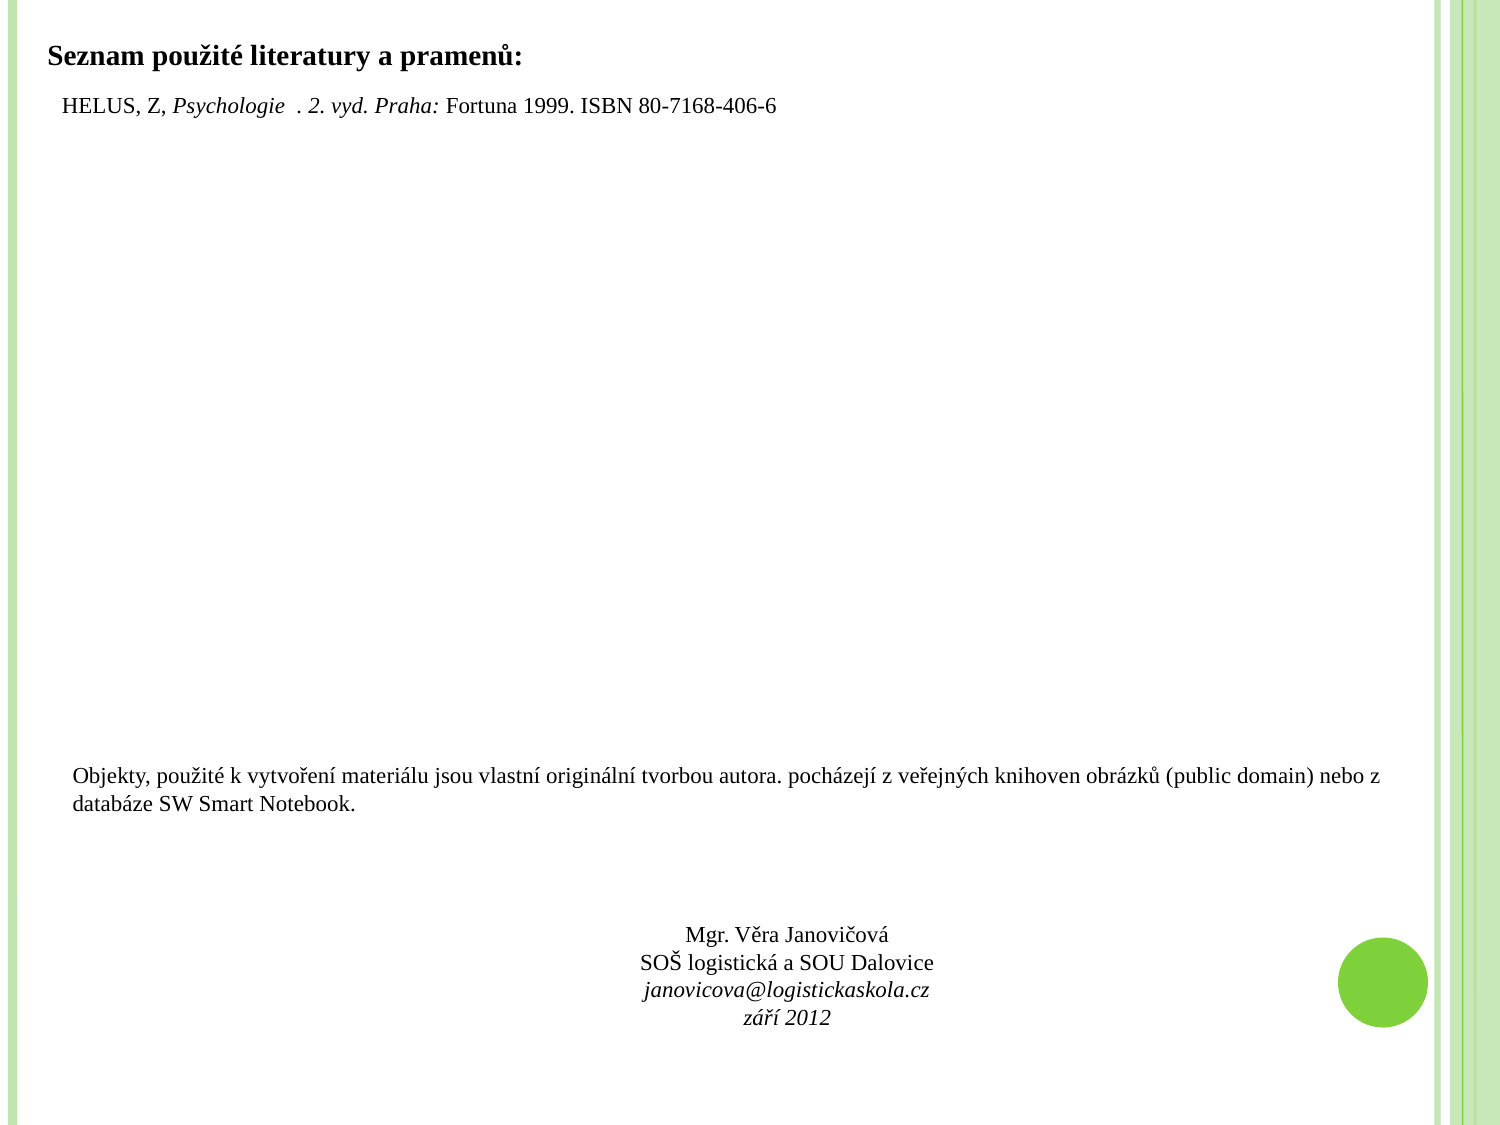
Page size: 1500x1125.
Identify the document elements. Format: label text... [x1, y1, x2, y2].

text_box Objekty, použité k vytvoření materiálu jsou vlastní originální tvorbou autora. pocházejí z veřejných knihoven obrázků (public domain) nebo z databáze SW Smart Notebook. [58, 753, 1442, 823]
text_box Mgr. Věra Janovičová SOŠ logistická a SOU Dalovice janovicova@logistickaskola.cz září 2012 [494, 913, 1080, 1041]
text_box Seznam použité literatury a pramenů: [33, 29, 762, 79]
text_box HELUS, Z, Psychologie . 2. vyd. Praha: Fortuna 1999. ISBN 80-7168-406-6 [48, 84, 1310, 126]
